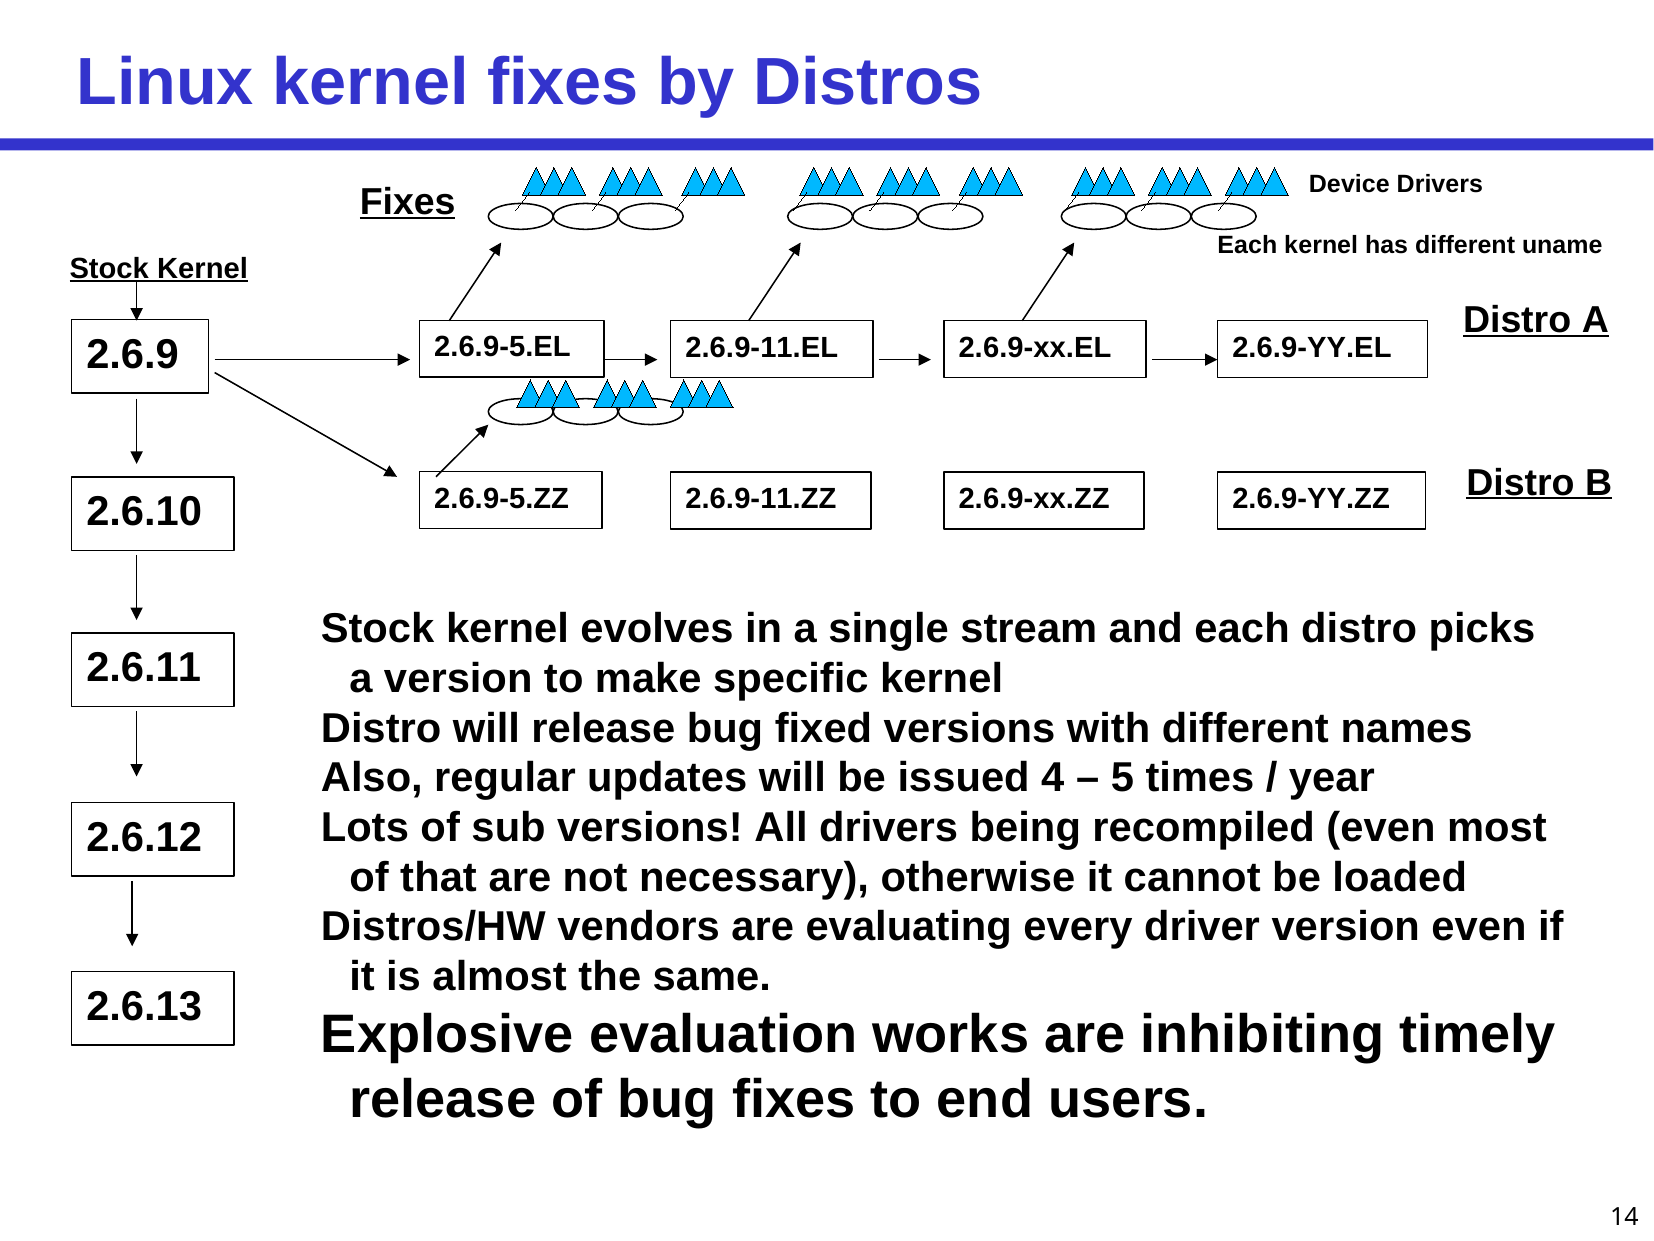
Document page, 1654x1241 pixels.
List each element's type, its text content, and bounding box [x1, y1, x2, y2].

text_box 2.6.11 [71, 632, 234, 707]
text_box [1071, 167, 1135, 196]
text_box 2.6.9-xx.EL [943, 320, 1147, 378]
text_box [516, 379, 580, 408]
text_box 2.6.9-YY.EL [1217, 320, 1428, 378]
text_box [593, 379, 657, 408]
text_box 2.6.9-YY.ZZ [1217, 471, 1426, 529]
text_box 2.6.9 [71, 319, 209, 394]
text_box Device Drivers [1294, 160, 1503, 207]
text_box 2.6.12 [71, 802, 234, 876]
text_box 2.6.9-5.ZZ [419, 471, 602, 529]
text_box 2.6.9-xx.ZZ [943, 471, 1145, 529]
text_box [1148, 167, 1212, 196]
text_box [599, 167, 663, 196]
text_box [670, 379, 734, 408]
text_box 2.6.13 [71, 971, 234, 1046]
text_box 2.6.9-11.EL [670, 320, 874, 378]
text_box 2.6.9-5.EL [419, 320, 605, 378]
text_box Stock Kernel [54, 242, 285, 298]
text_box [959, 167, 1023, 196]
text_box [1225, 167, 1289, 196]
text_box 2.6.9-11.ZZ [670, 471, 871, 529]
text_box [522, 167, 586, 196]
text_box Fixes [345, 170, 485, 237]
text_box [876, 167, 940, 196]
text_box [799, 167, 864, 196]
text_box Each kernel has different uname [1202, 221, 1611, 272]
text_box Stock kernel evolves in a single stream and each distro picks a version to make specific kernel Distro will release bug fixed versions with different names Also, regular updates will be issued 4 – 5 times / year Lots of sub versions! All drivers being recompiled (even most of that are not necessary), otherwise it cannot be loaded Distros/HW vendors are evaluating every driver version even if it is almost the same. Explosive evaluation works are inhibiting timely release of bug fixes to end users. [306, 593, 1583, 1196]
text_box Distro A [1448, 288, 1613, 347]
text_box Distro B [1451, 450, 1616, 517]
title Linux kernel fixes by Distros [61, 27, 1472, 127]
text_box [681, 167, 745, 196]
text_box 2.6.10 [71, 476, 234, 551]
